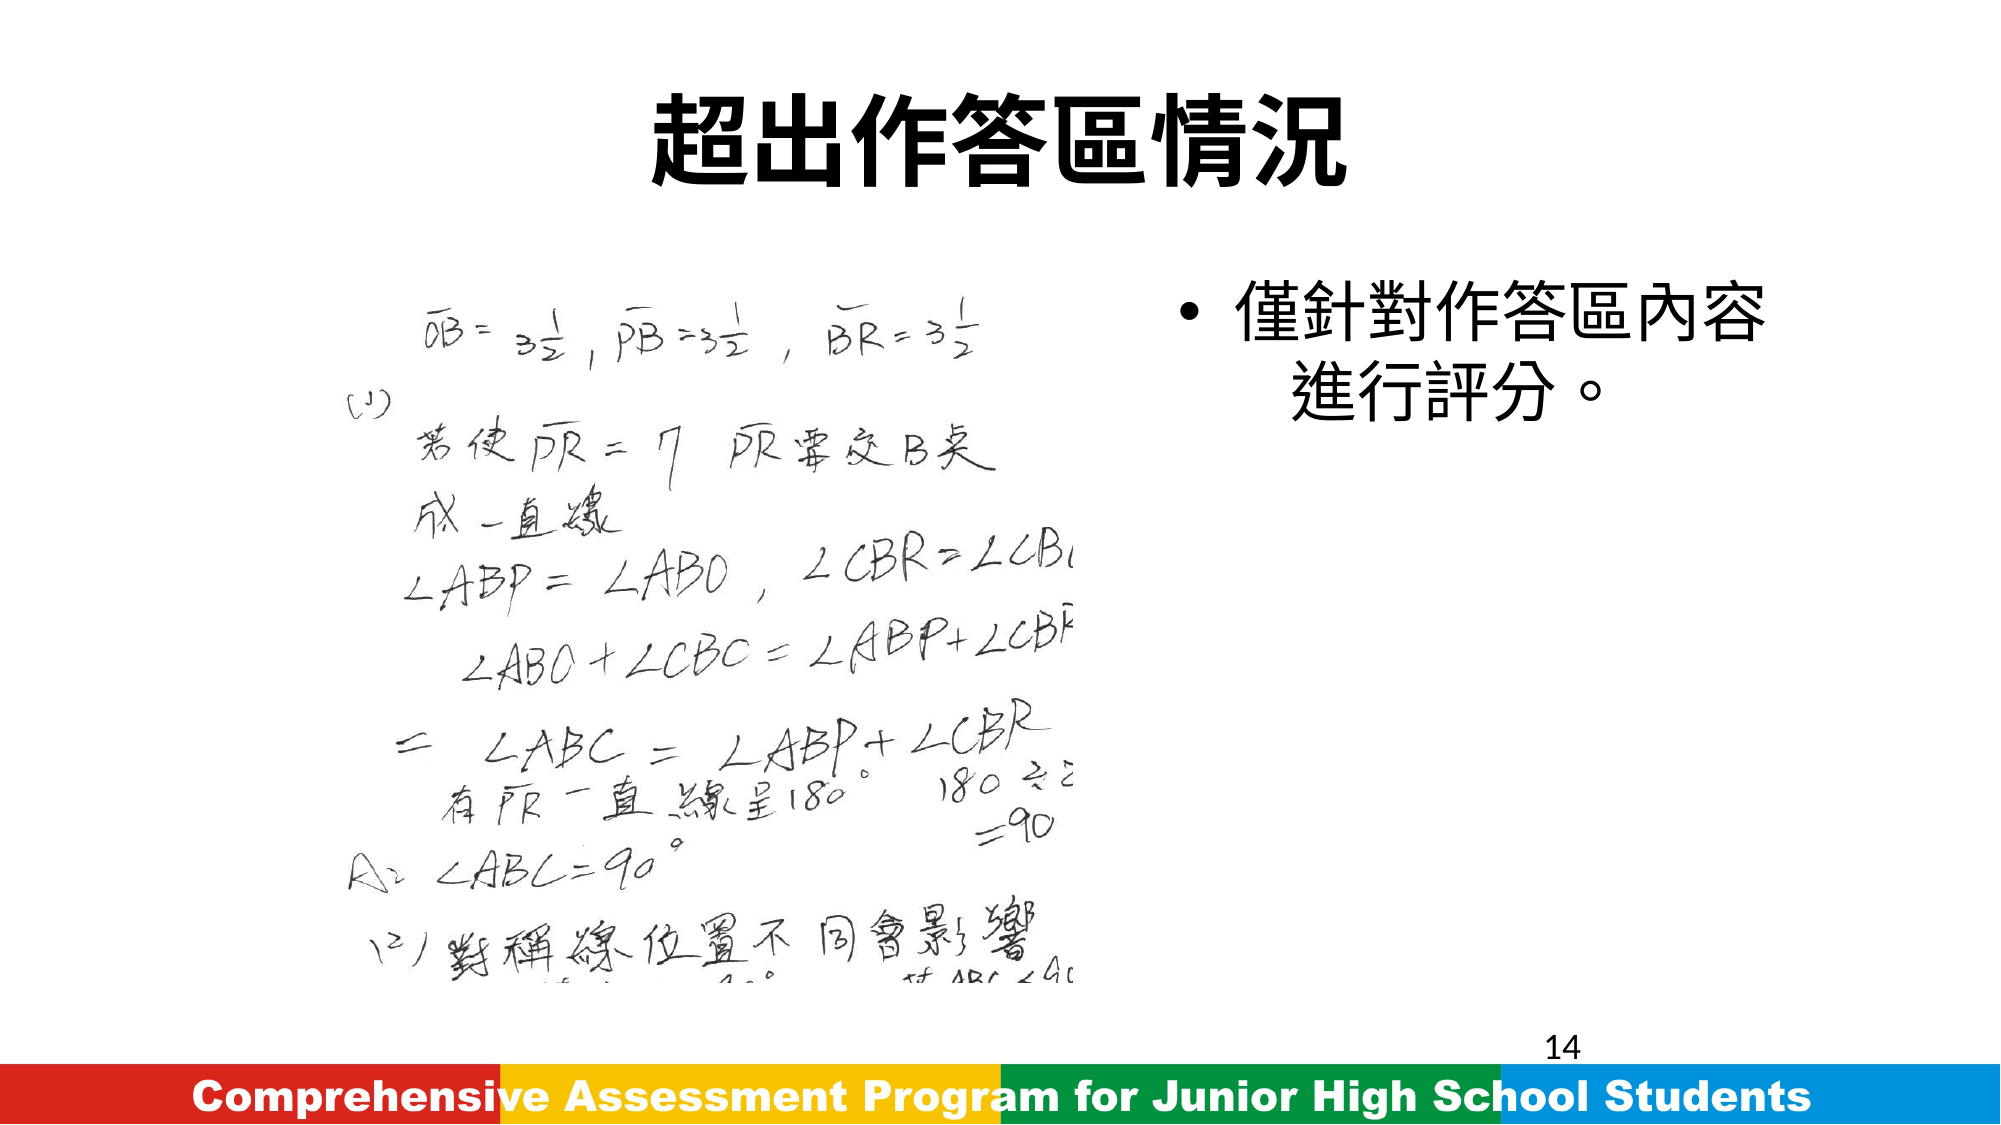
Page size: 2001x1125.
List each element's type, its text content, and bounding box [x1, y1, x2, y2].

picture [327, 262, 1073, 983]
text_box 僅針對作答區內容進行評分。 [1162, 262, 1816, 1047]
text_box 14 [1528, 1014, 1995, 1075]
title 超出作答區情況 [99, 45, 1900, 233]
